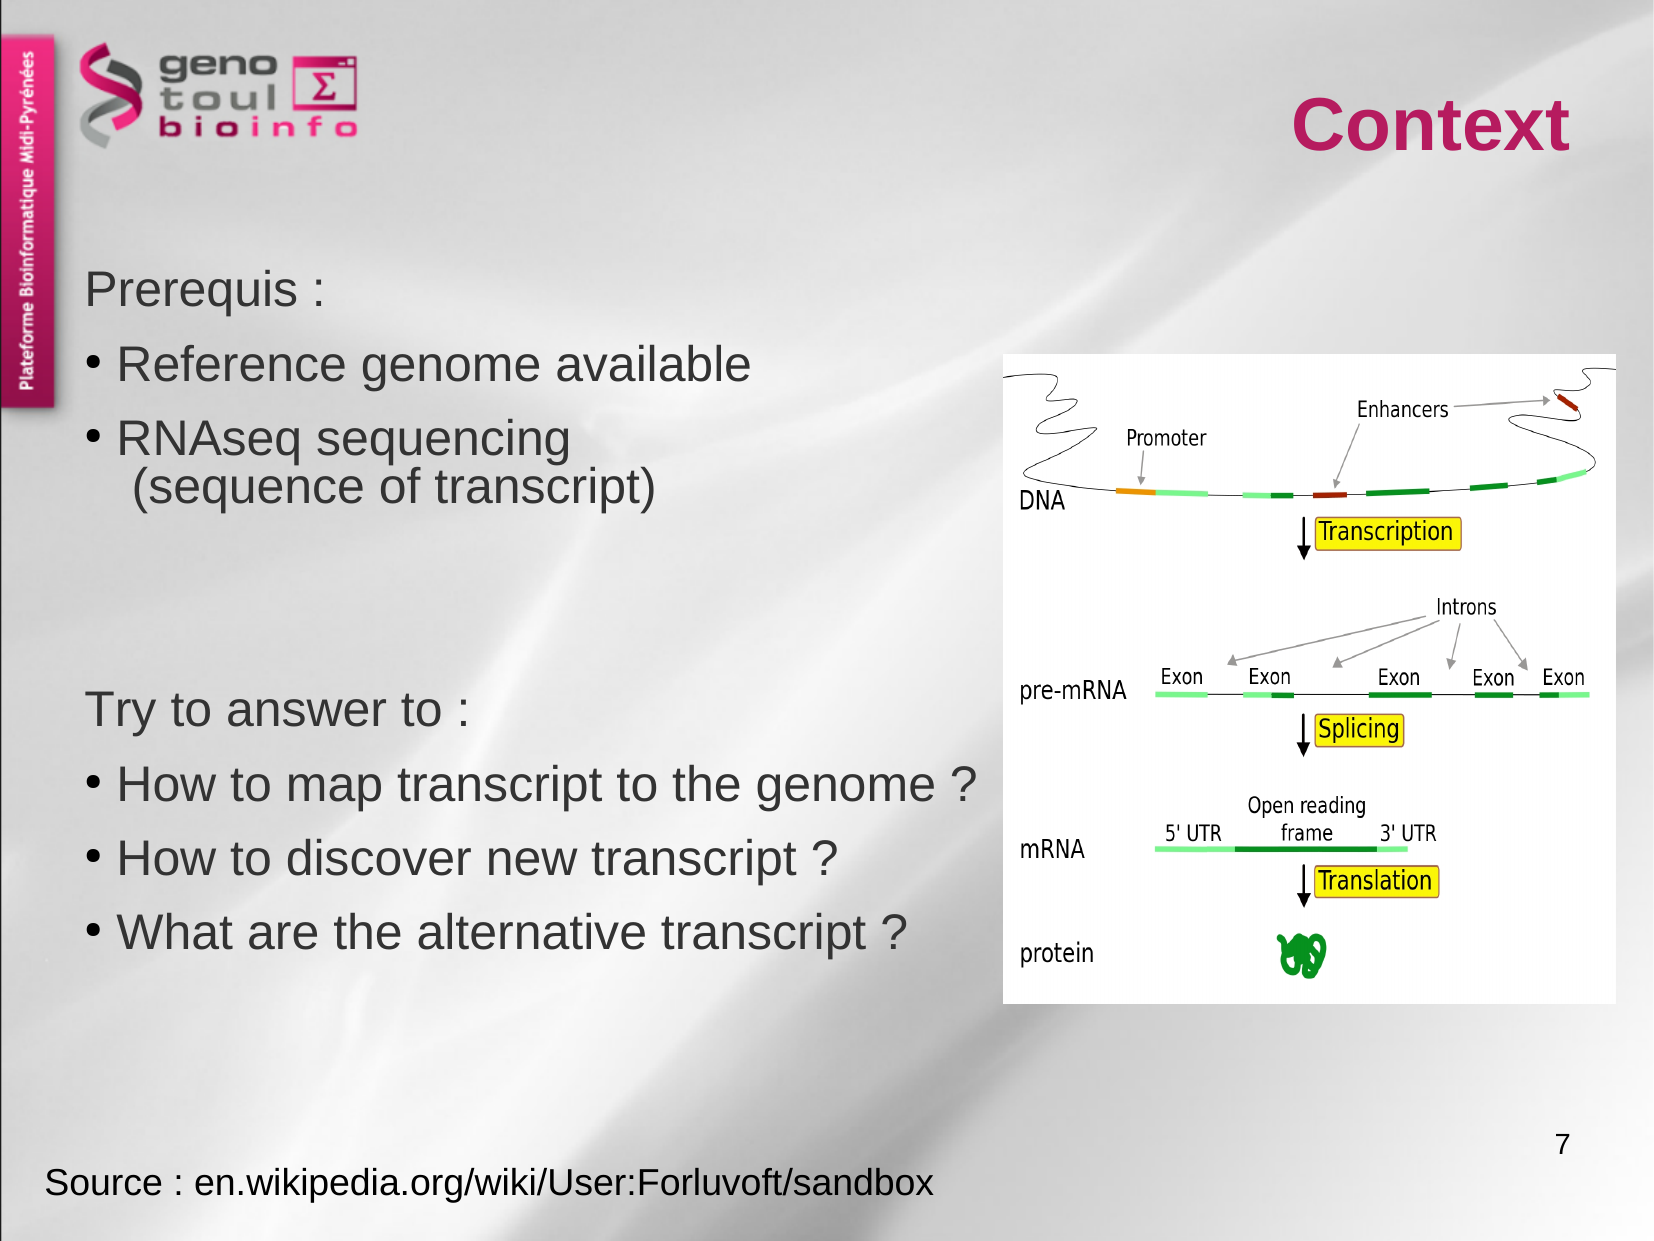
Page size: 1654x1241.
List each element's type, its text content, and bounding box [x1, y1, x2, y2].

list Prerequis : Reference genome available RNAseq sequencing (sequence of transcript) Try to answer to : How to map transcript to the genome ? How to discover new transcript ? What are the alternative transcript ? [82, 254, 1571, 1074]
title Context [82, 49, 1571, 207]
text_box Source : en.wikipedia.org/wiki/User:Forluvoft/sandbox [29, 1153, 975, 1211]
picture [0, 0, 1654, 1241]
